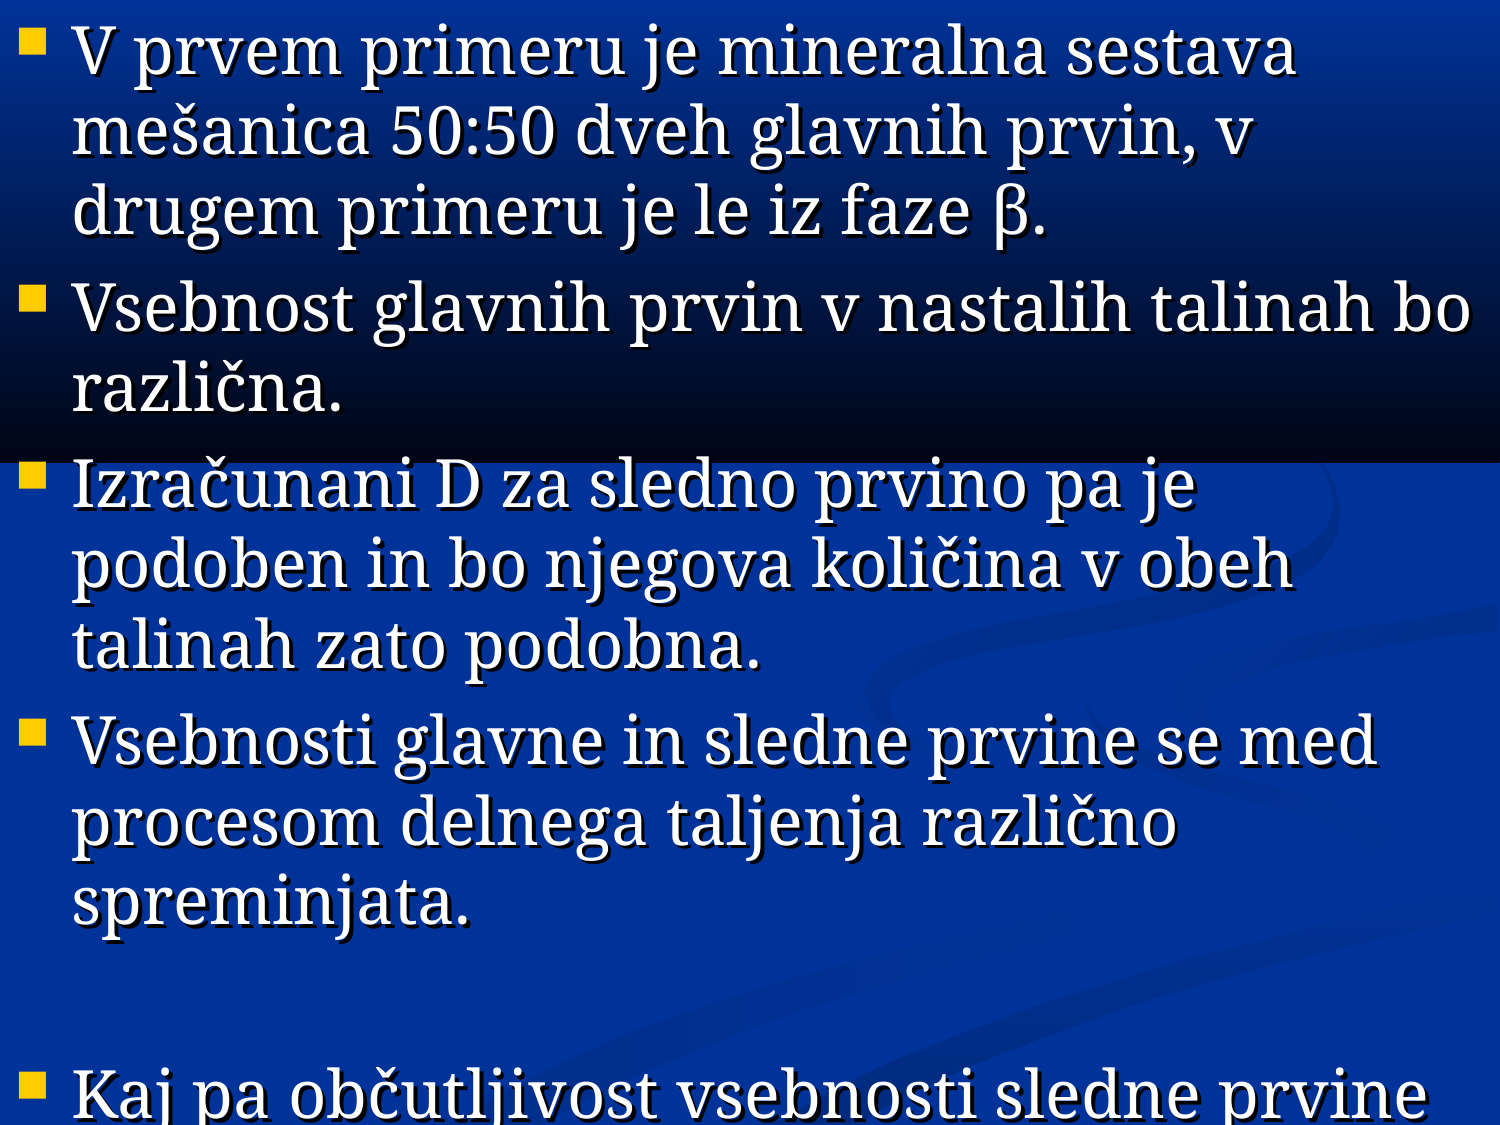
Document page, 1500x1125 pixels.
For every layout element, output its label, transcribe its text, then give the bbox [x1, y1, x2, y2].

list V prvem primeru je mineralna sestava mešanica 50:50 dveh glavnih prvin, v drugem primeru je le iz faze β. Vsebnost glavnih prvin v nastalih talinah bo različna. Izračunani D za sledno prvino pa je podoben in bo njegova količina v obeh talinah zato podobna. Vsebnosti glavne in sledne prvine se med procesom delnega taljenja različno spreminjata. Kaj pa občutljivost vsebnosti sledne prvine na majhno količino rezidualne (preostale) faze, ki raje vključuje sledno prvino (ta je v njej kompatibilna)? [0, 0, 1500, 1125]
